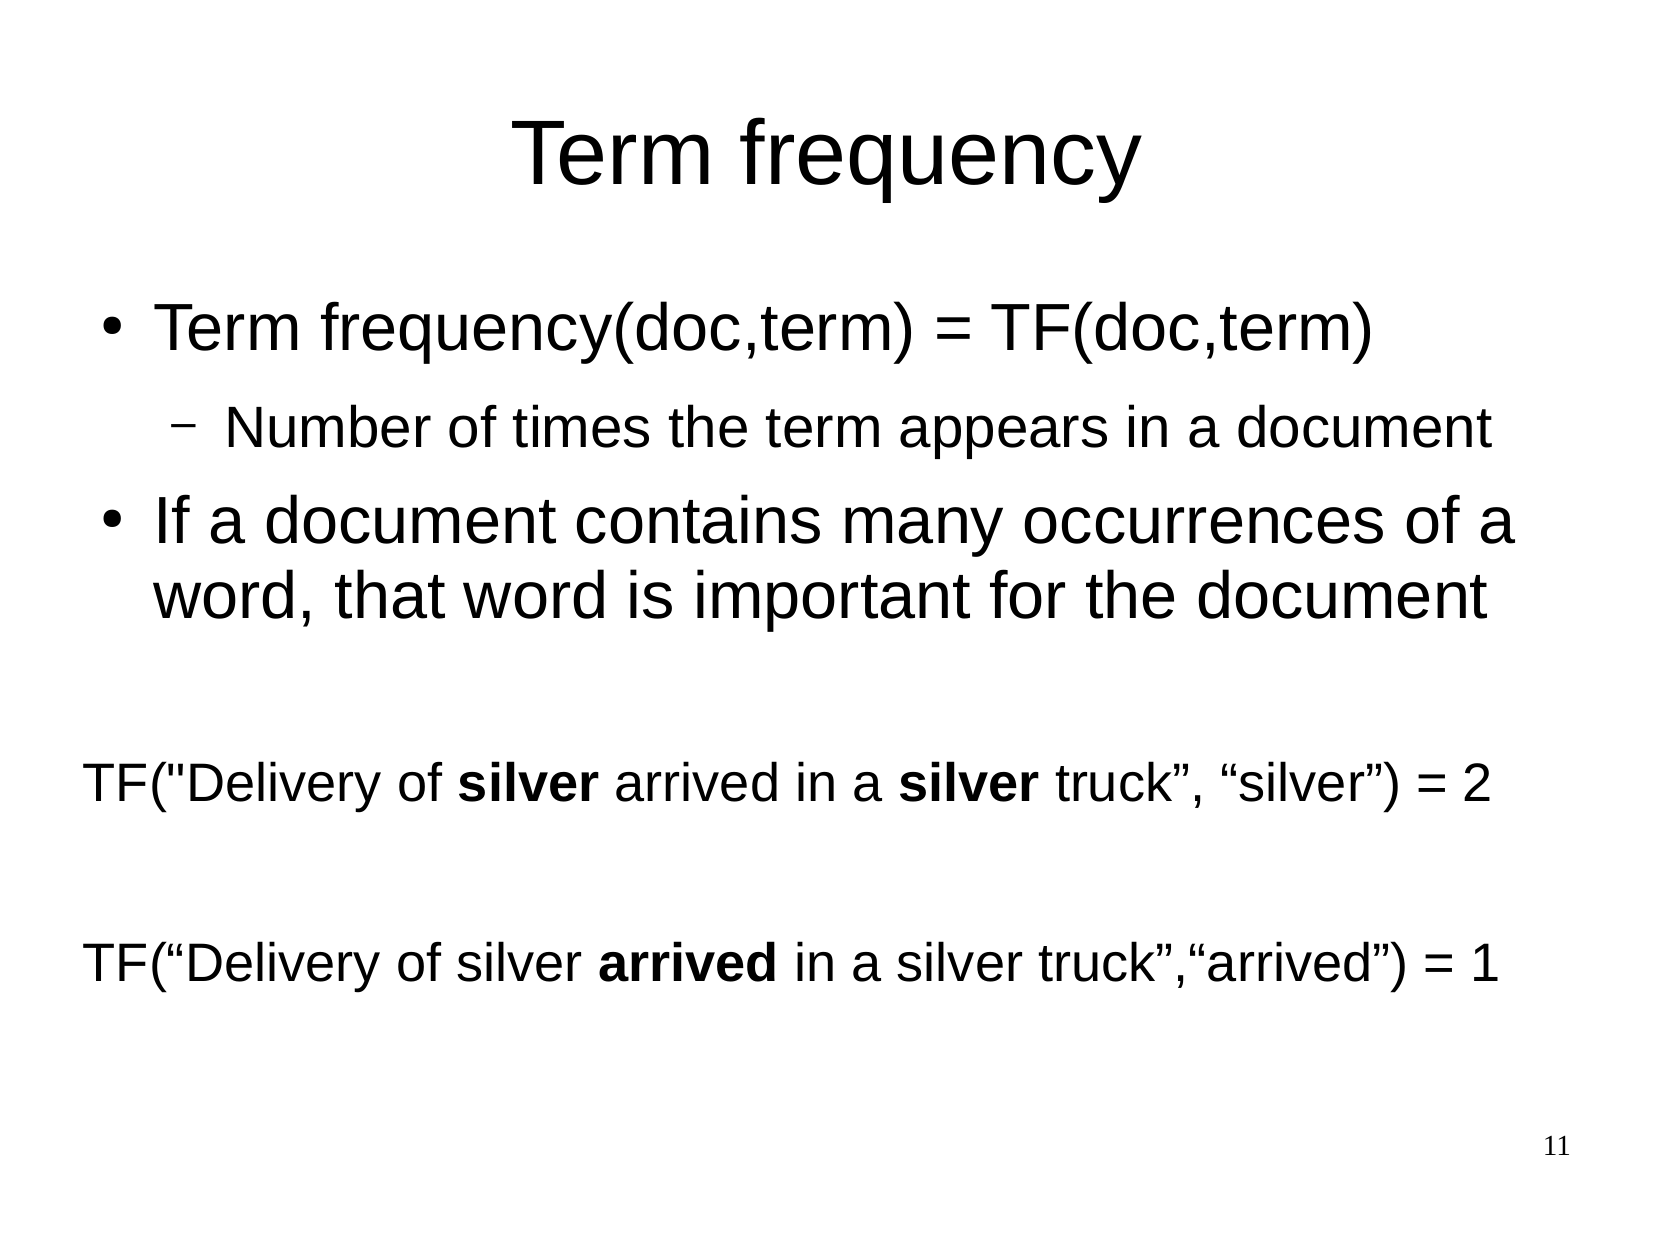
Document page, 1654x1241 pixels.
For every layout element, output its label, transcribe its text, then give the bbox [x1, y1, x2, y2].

list Term frequency(doc,term) = TF(doc,term) Number of times the term appears in a document If a document contains many occurrences of a word, that word is important for the document TF("Delivery of silver arrived in a silver truck”, “silver”) = 2 TF(“Delivery of silver arrived in a silver truck”,“arrived”) = 1 [82, 290, 1571, 1010]
title Term frequency [82, 49, 1571, 257]
